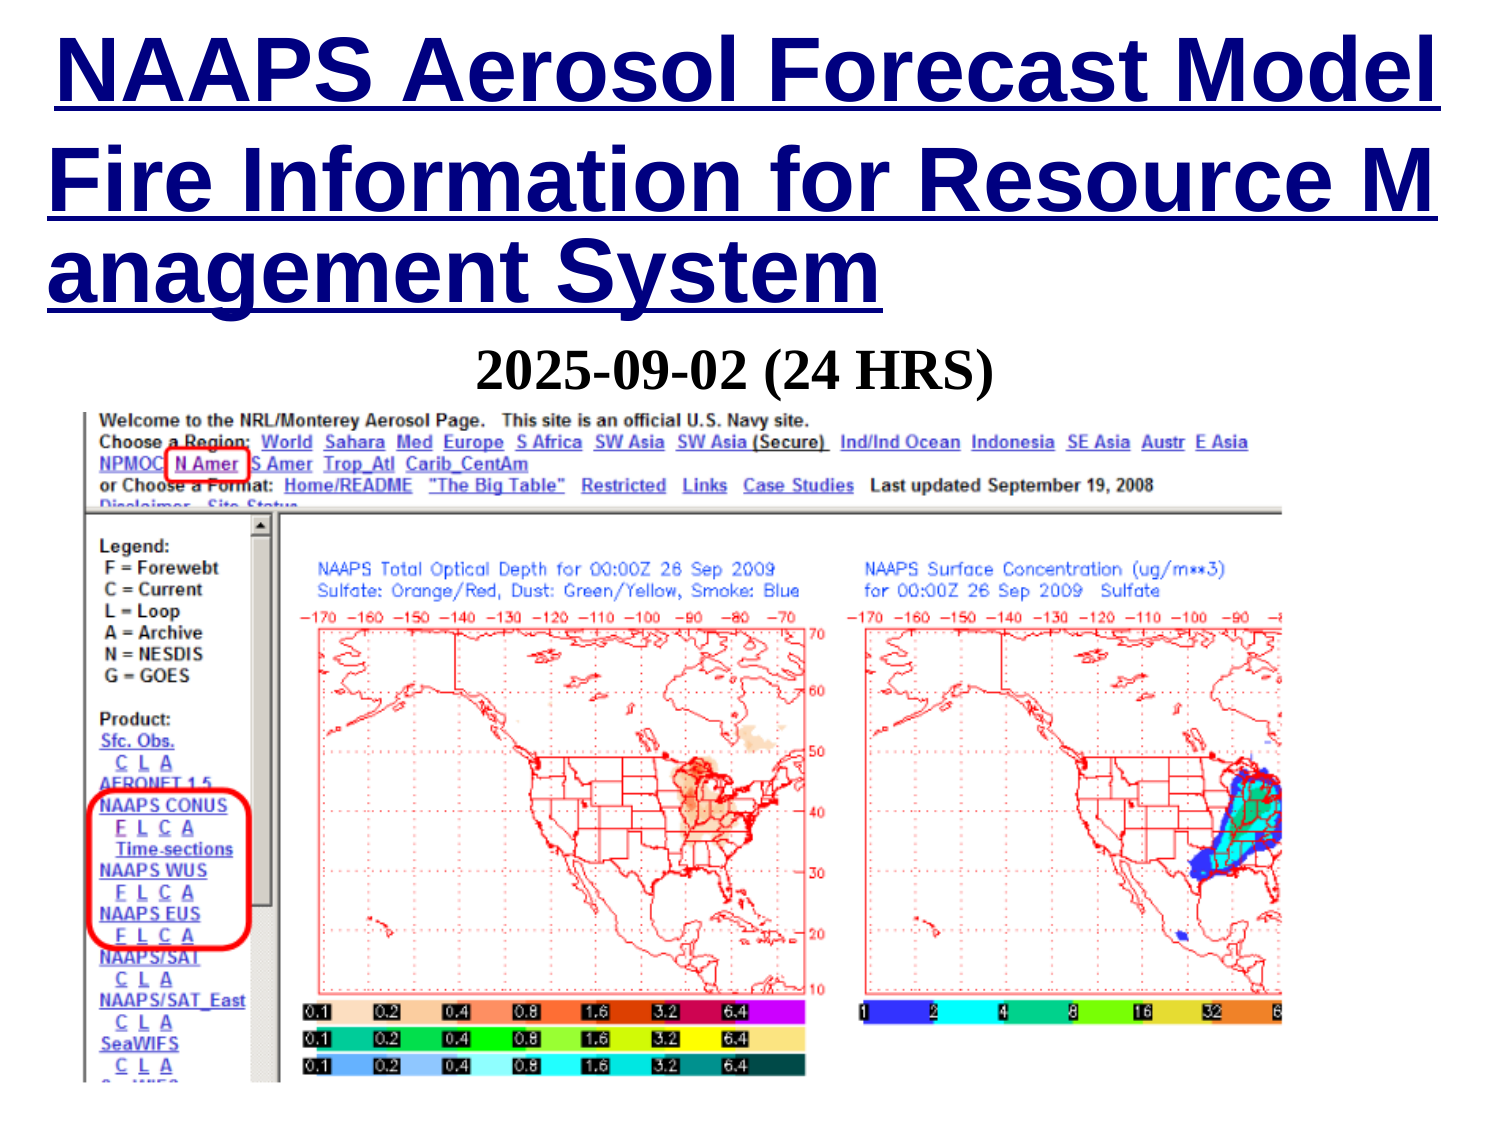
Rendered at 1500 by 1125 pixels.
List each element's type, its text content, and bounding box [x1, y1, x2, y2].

text_box NAAPS Aerosol Forecast ModelFire Information for Resource Management System [32, 2, 1463, 338]
text_box 2025-09-02 (24 HRS) [7, 323, 1463, 409]
picture [47, 412, 1388, 1089]
